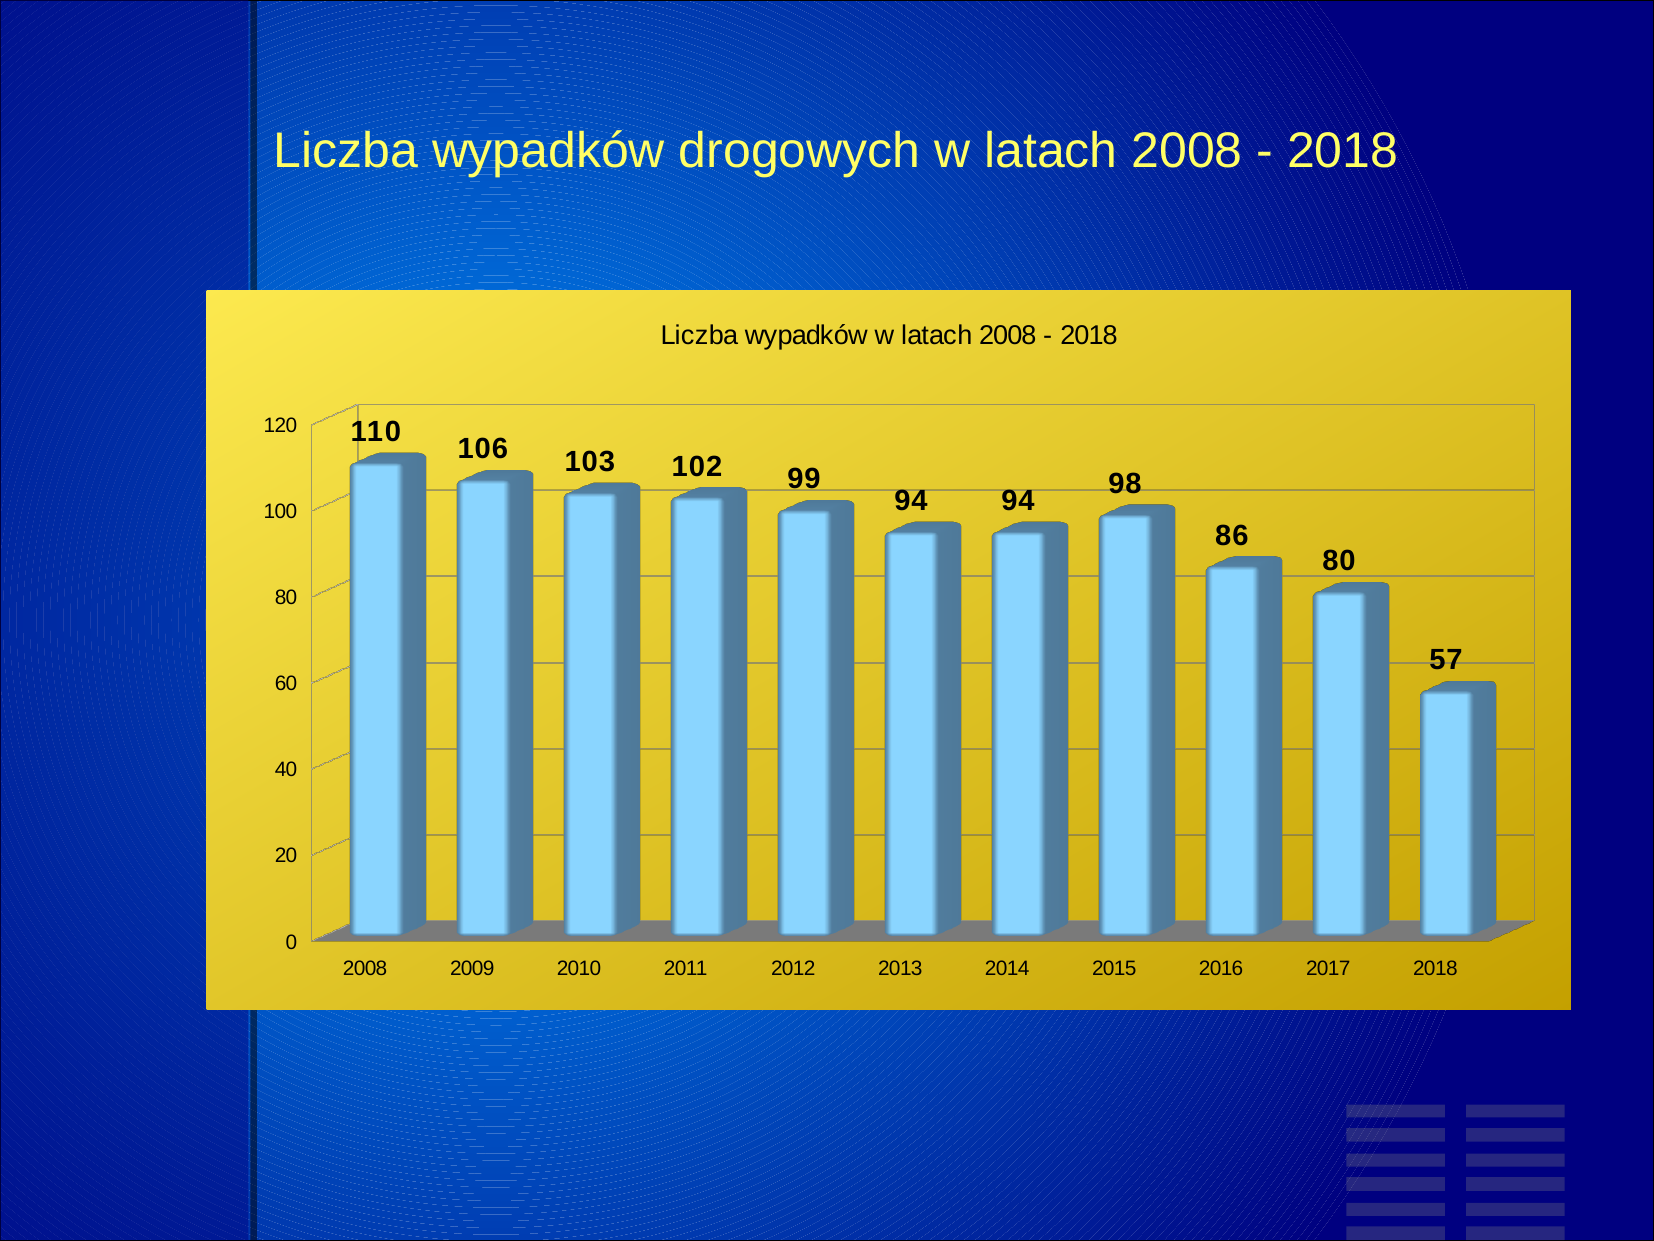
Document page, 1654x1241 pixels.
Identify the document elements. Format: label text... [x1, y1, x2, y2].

title Liczba wypadków drogowych w latach 2008 - 2018 [147, 47, 1571, 253]
chart [206, 290, 1571, 1010]
